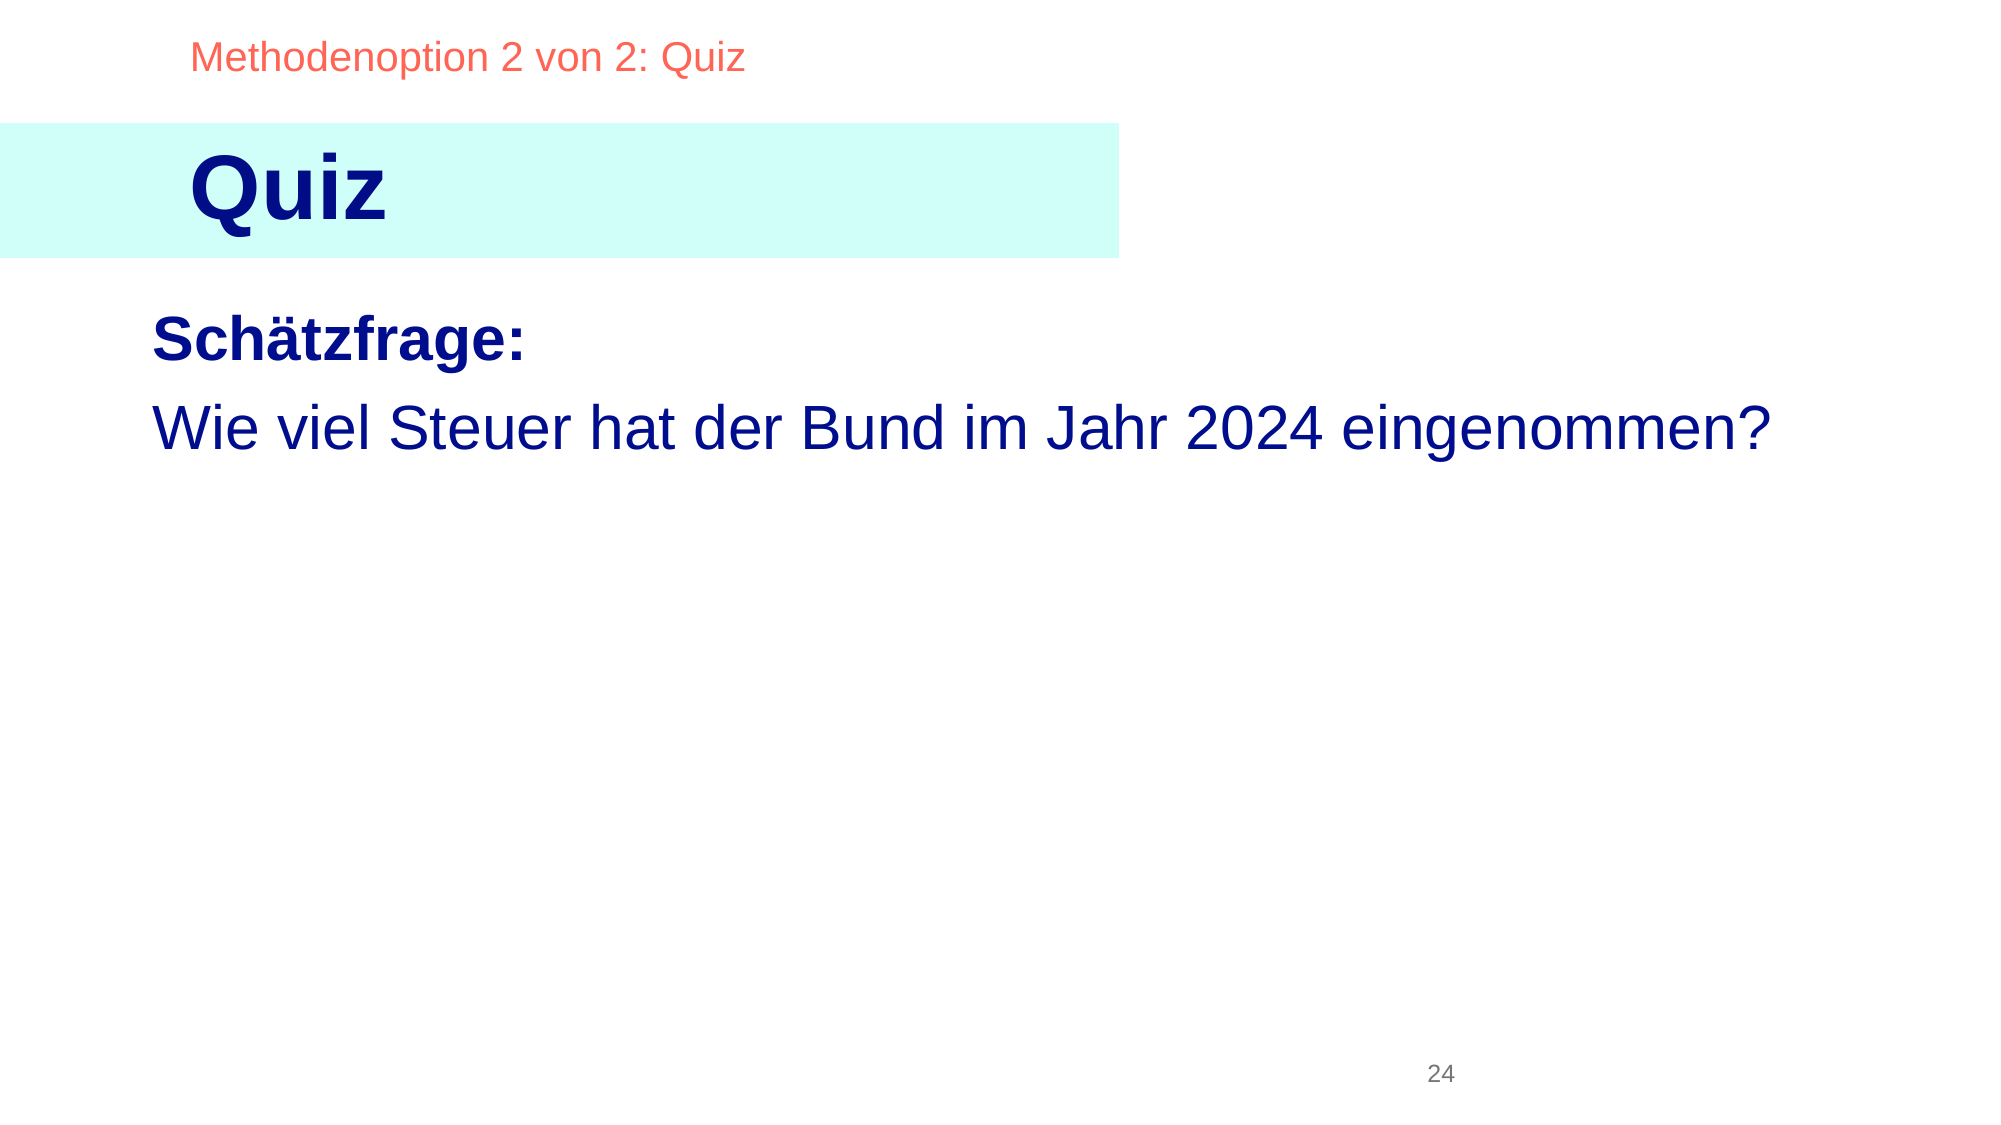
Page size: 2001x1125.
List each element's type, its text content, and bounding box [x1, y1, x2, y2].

list Schätzfrage: Wie viel Steuer hat der Bund im Jahr 2024 eingenommen? [137, 299, 1863, 1014]
list Methodenoption 2 von 2: Quiz [137, 27, 1119, 107]
list Quiz [137, 129, 1093, 258]
